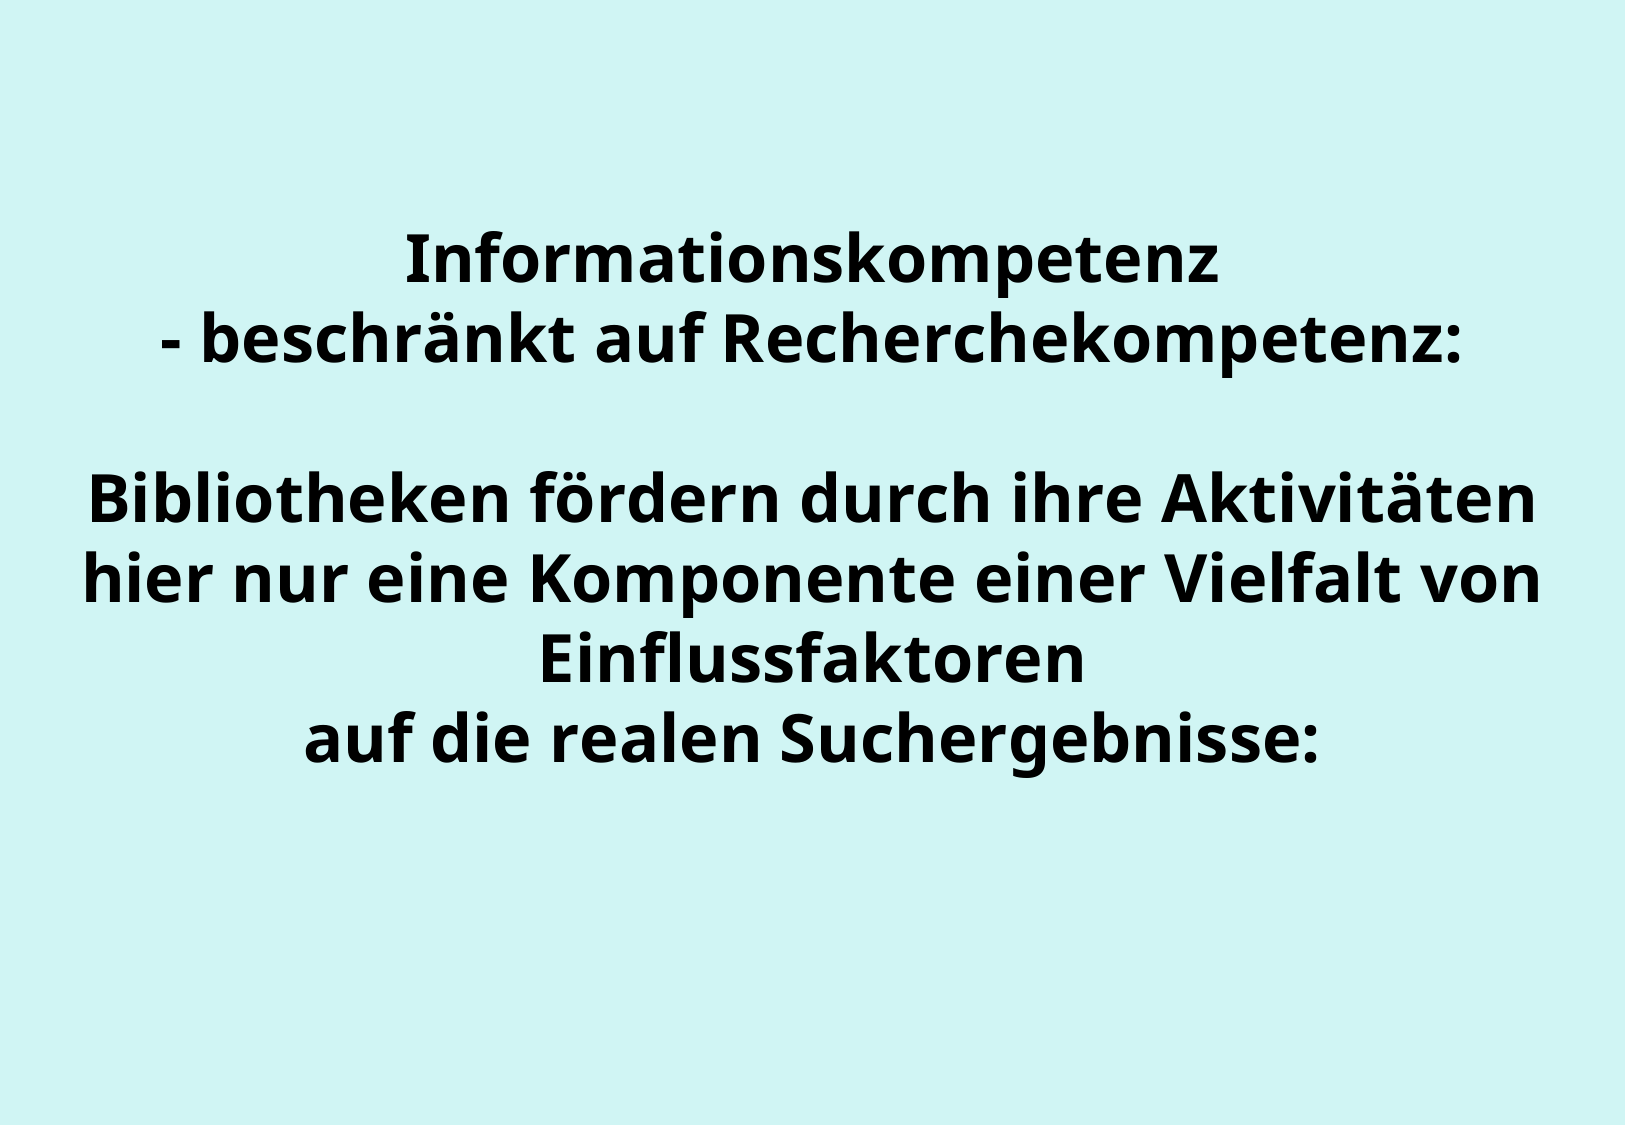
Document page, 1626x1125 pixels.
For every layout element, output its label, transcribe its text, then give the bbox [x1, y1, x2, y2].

title Informationskompetenz - beschränkt auf Recherchekompetenz: Bibliotheken fördern durch ihre Aktivitäten hier nur eine Komponente einer Vielfalt von Einflussfaktoren auf die realen Suchergebnisse: [0, 207, 1625, 396]
